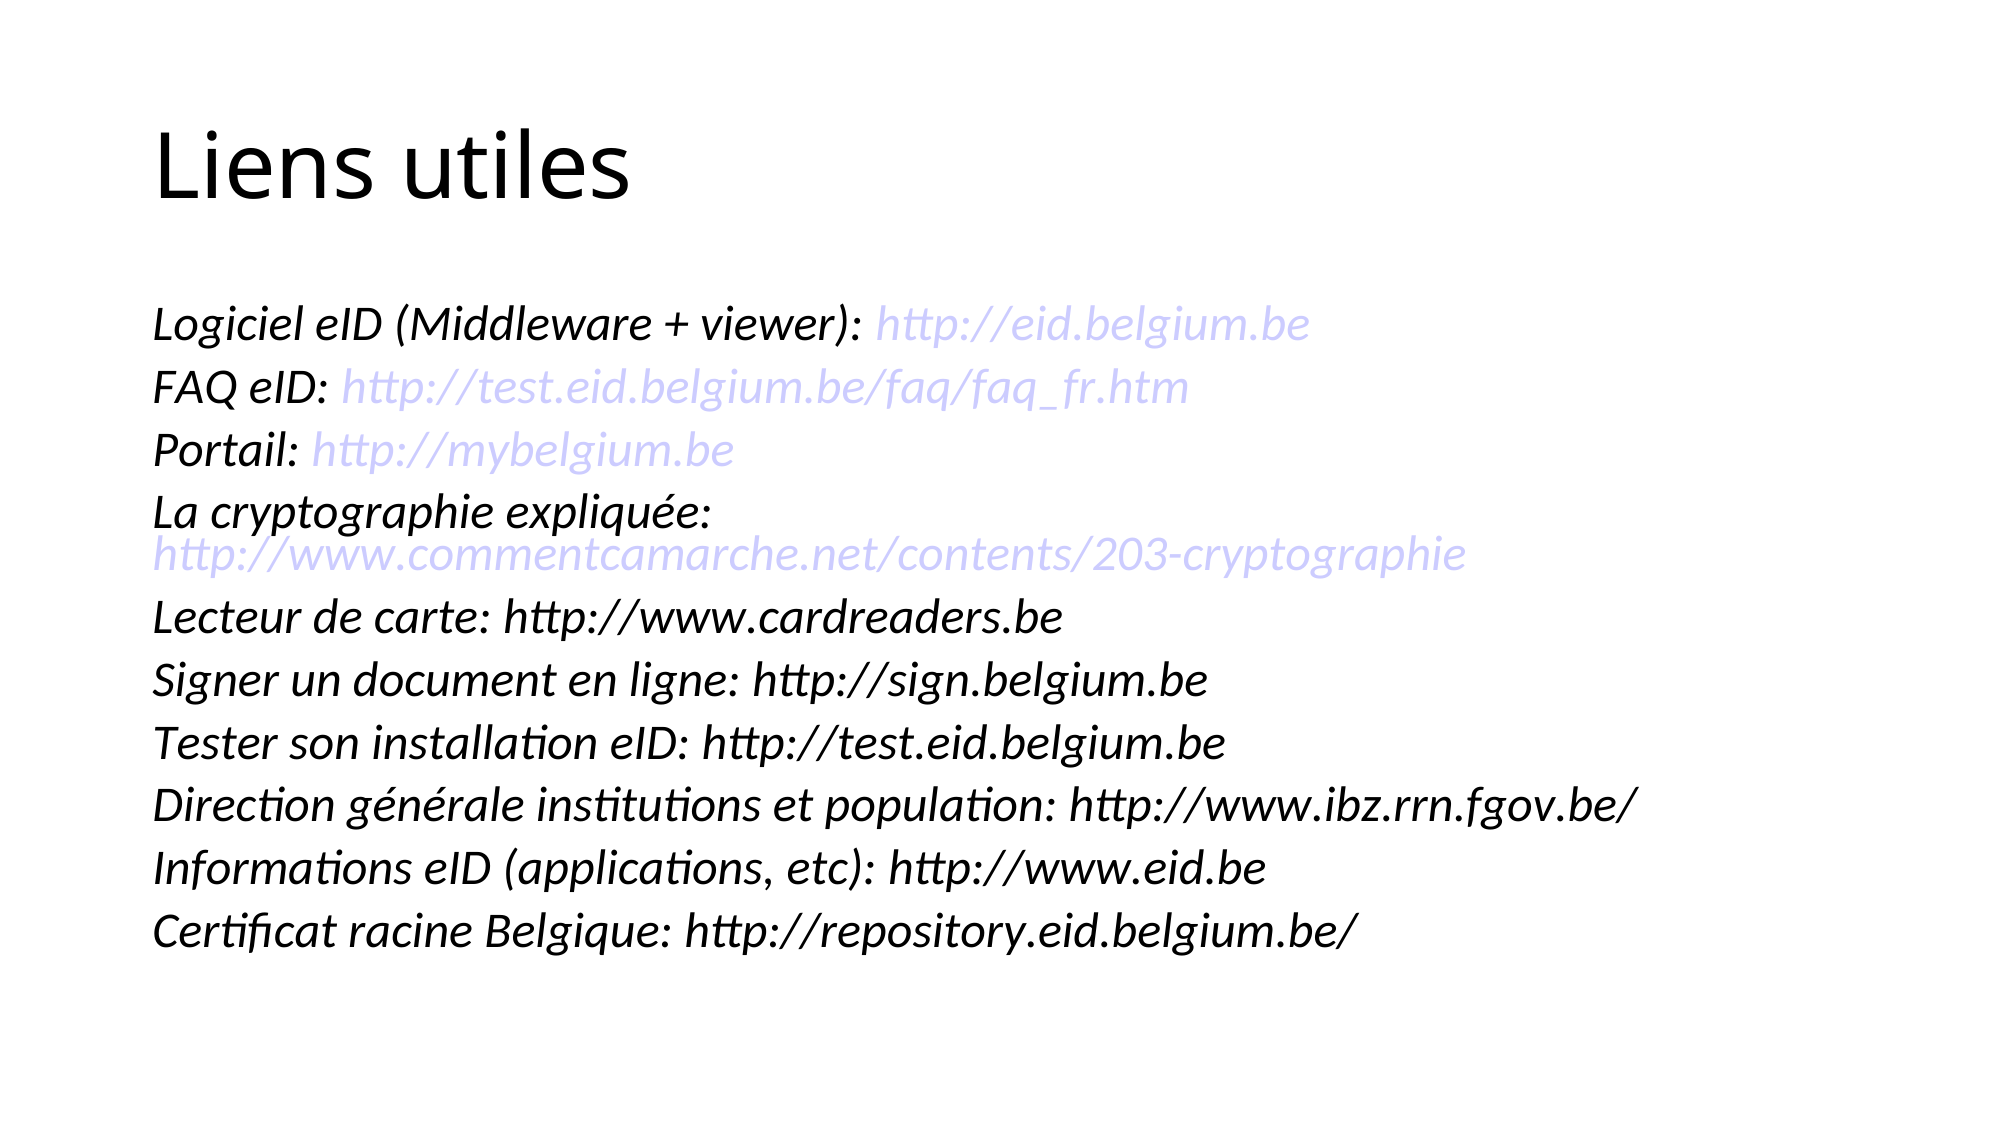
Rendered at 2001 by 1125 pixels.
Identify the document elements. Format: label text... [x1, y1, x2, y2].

text_box Logiciel eID (Middleware + viewer): http://eid.belgium.be FAQ eID: http://test.eid.belgium.be/faq/faq_fr.htm Portail: http://mybelgium.be La cryptographie expliquée: http://www.commentcamarche.net/contents/203-cryptographie Lecteur de carte: http://www.cardreaders.be Signer un document en ligne: http://sign.belgium.be Tester son installation eID: http://test.eid.belgium.be Direction générale institutions et population: http://www.ibz.rrn.fgov.be/ Informations eID (applications, etc): http://www.eid.be Certificat racine Belgique: http://repository.eid.belgium.be/ [137, 299, 1863, 1014]
text_box Liens utiles [137, 59, 1863, 278]
